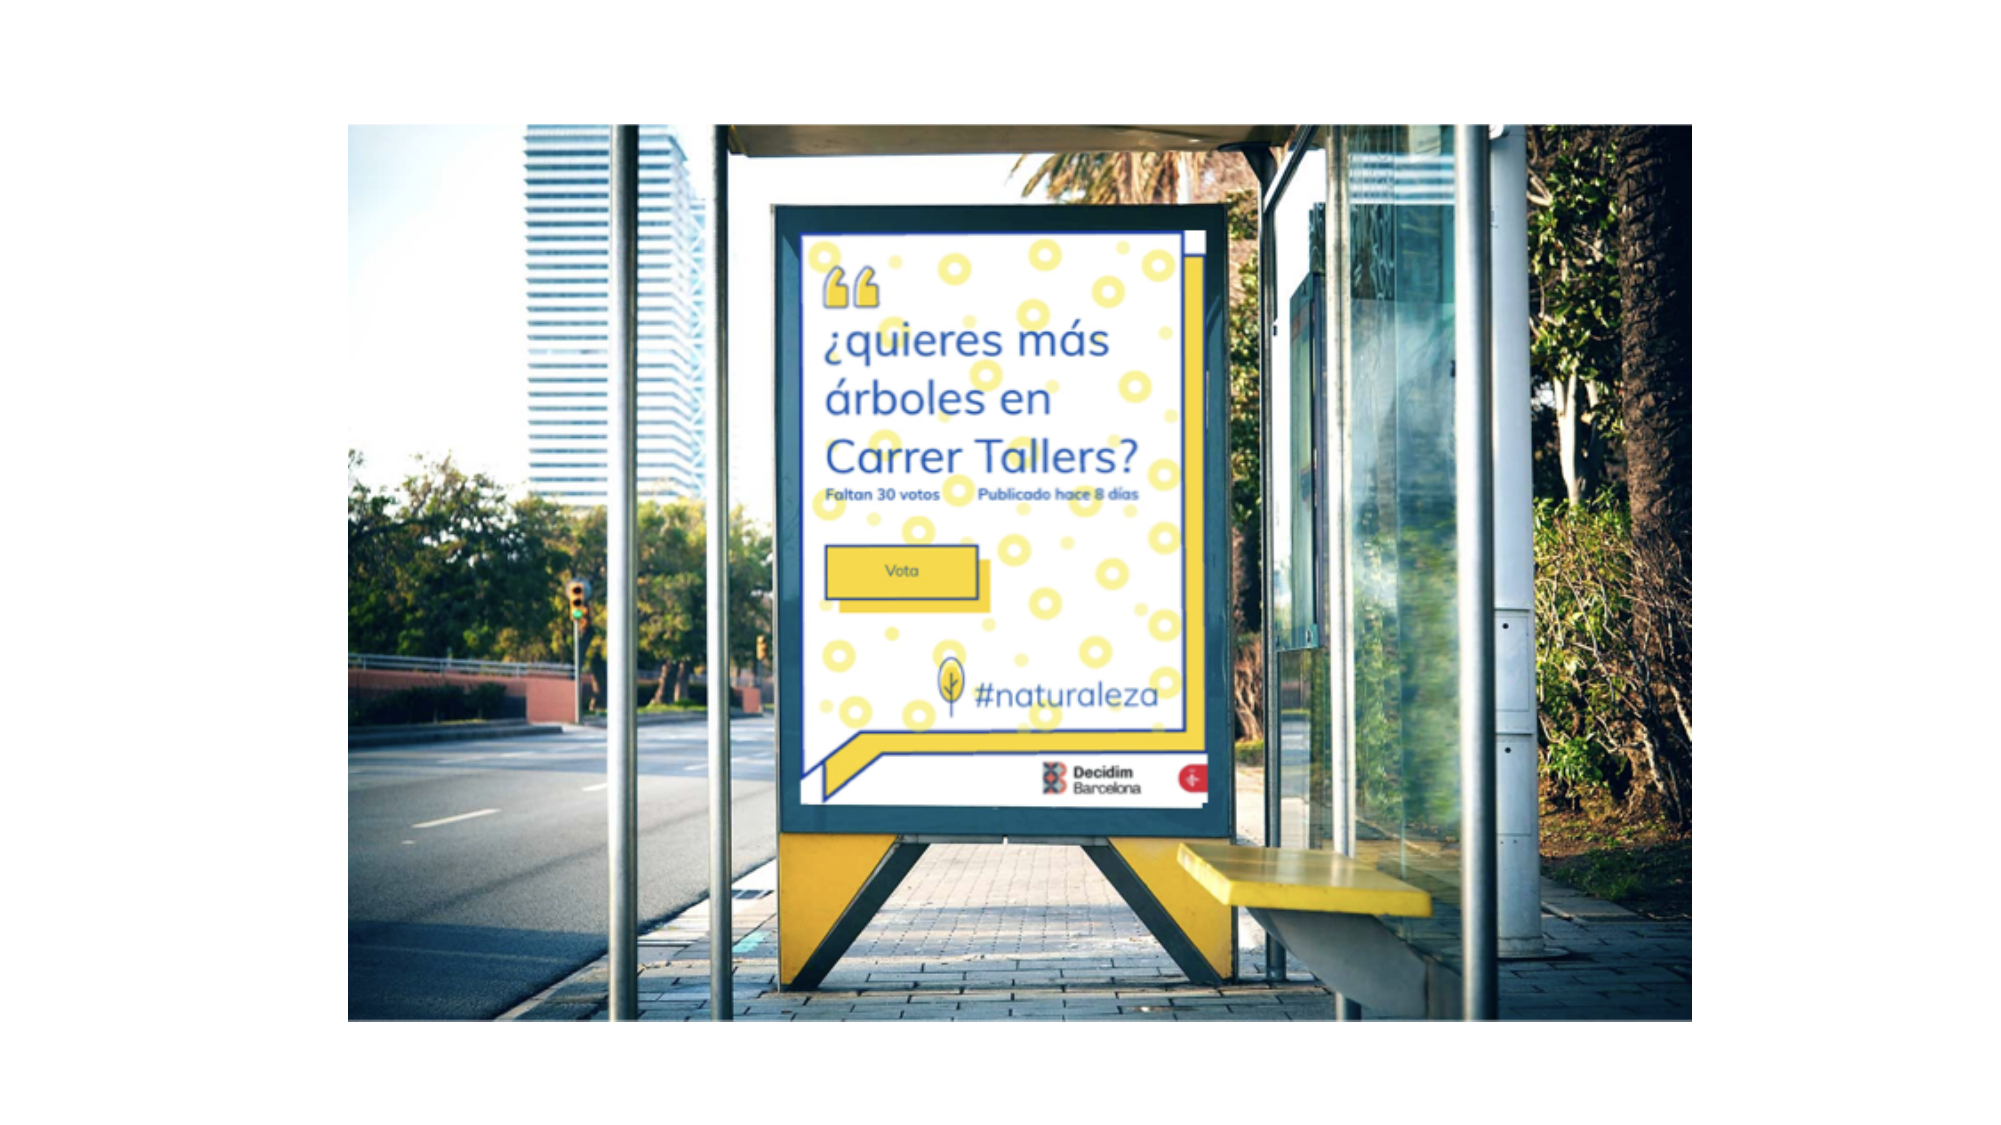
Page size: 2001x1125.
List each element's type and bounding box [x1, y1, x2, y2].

picture [348, 124, 1692, 1022]
